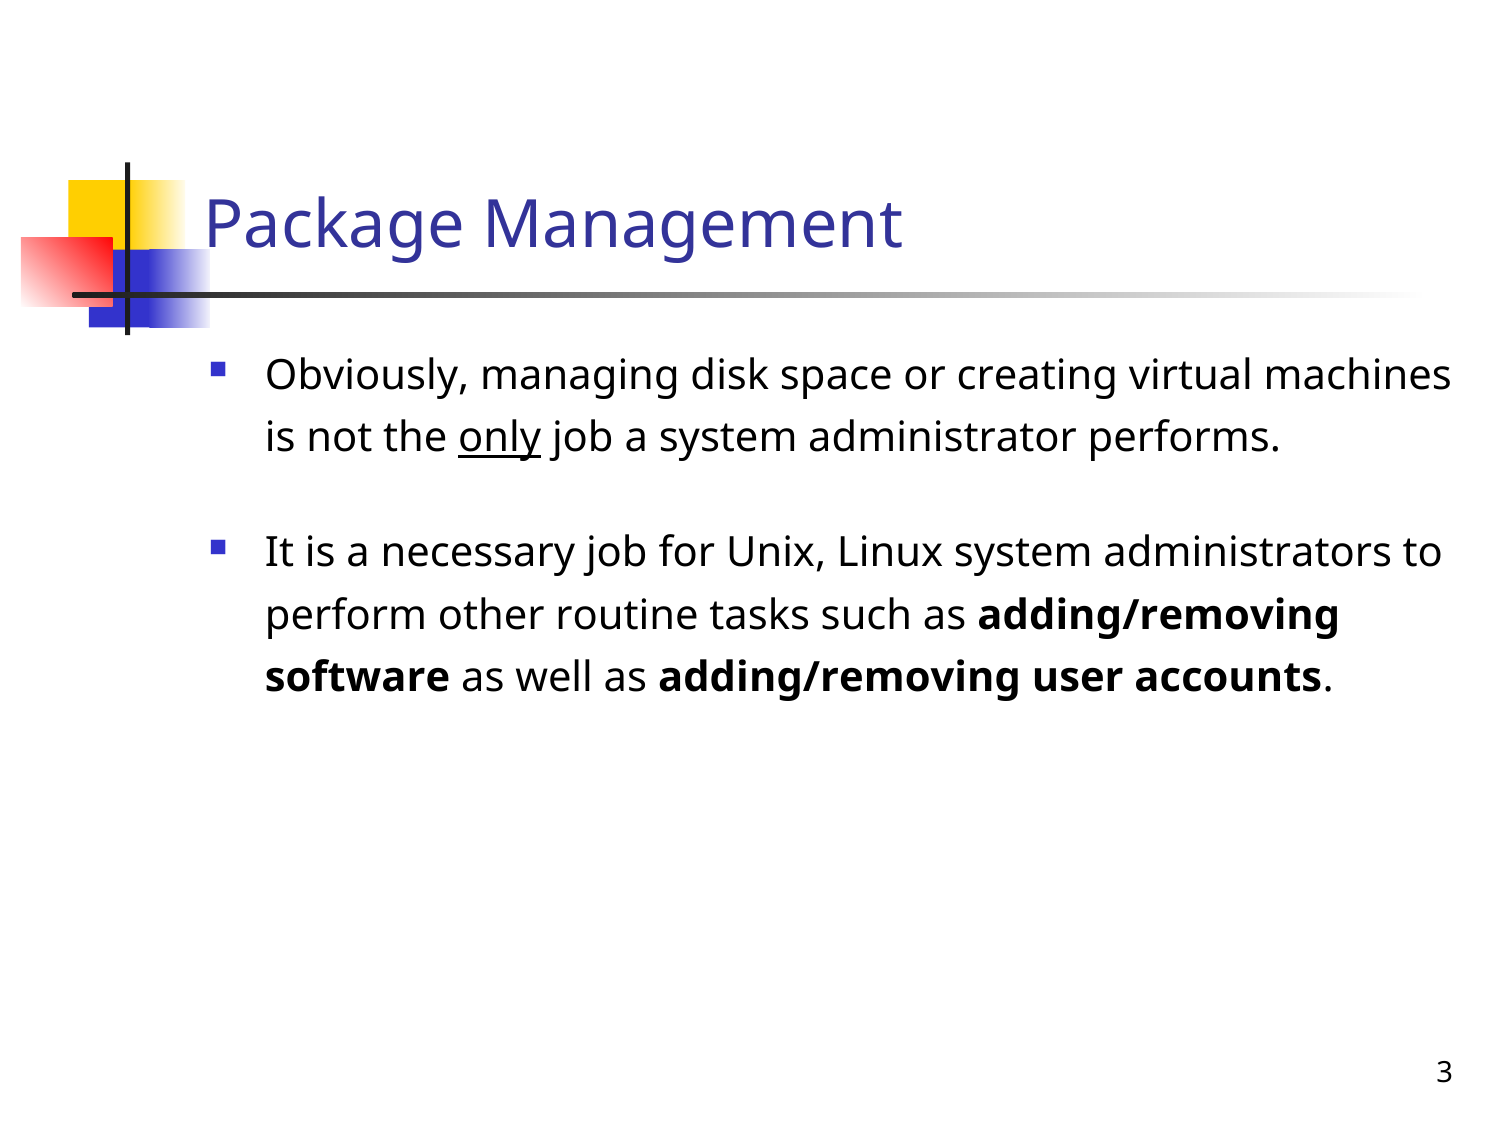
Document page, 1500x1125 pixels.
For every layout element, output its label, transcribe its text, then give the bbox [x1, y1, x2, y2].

title Package Management [188, 35, 1468, 276]
list Obviously, managing disk space or creating virtual machines is not the only job a system administrator performs. It is a necessary job for Unix, Linux system administrators to perform other routine tasks such as adding/removing software as well as adding/removing user accounts. [193, 331, 1469, 1007]
